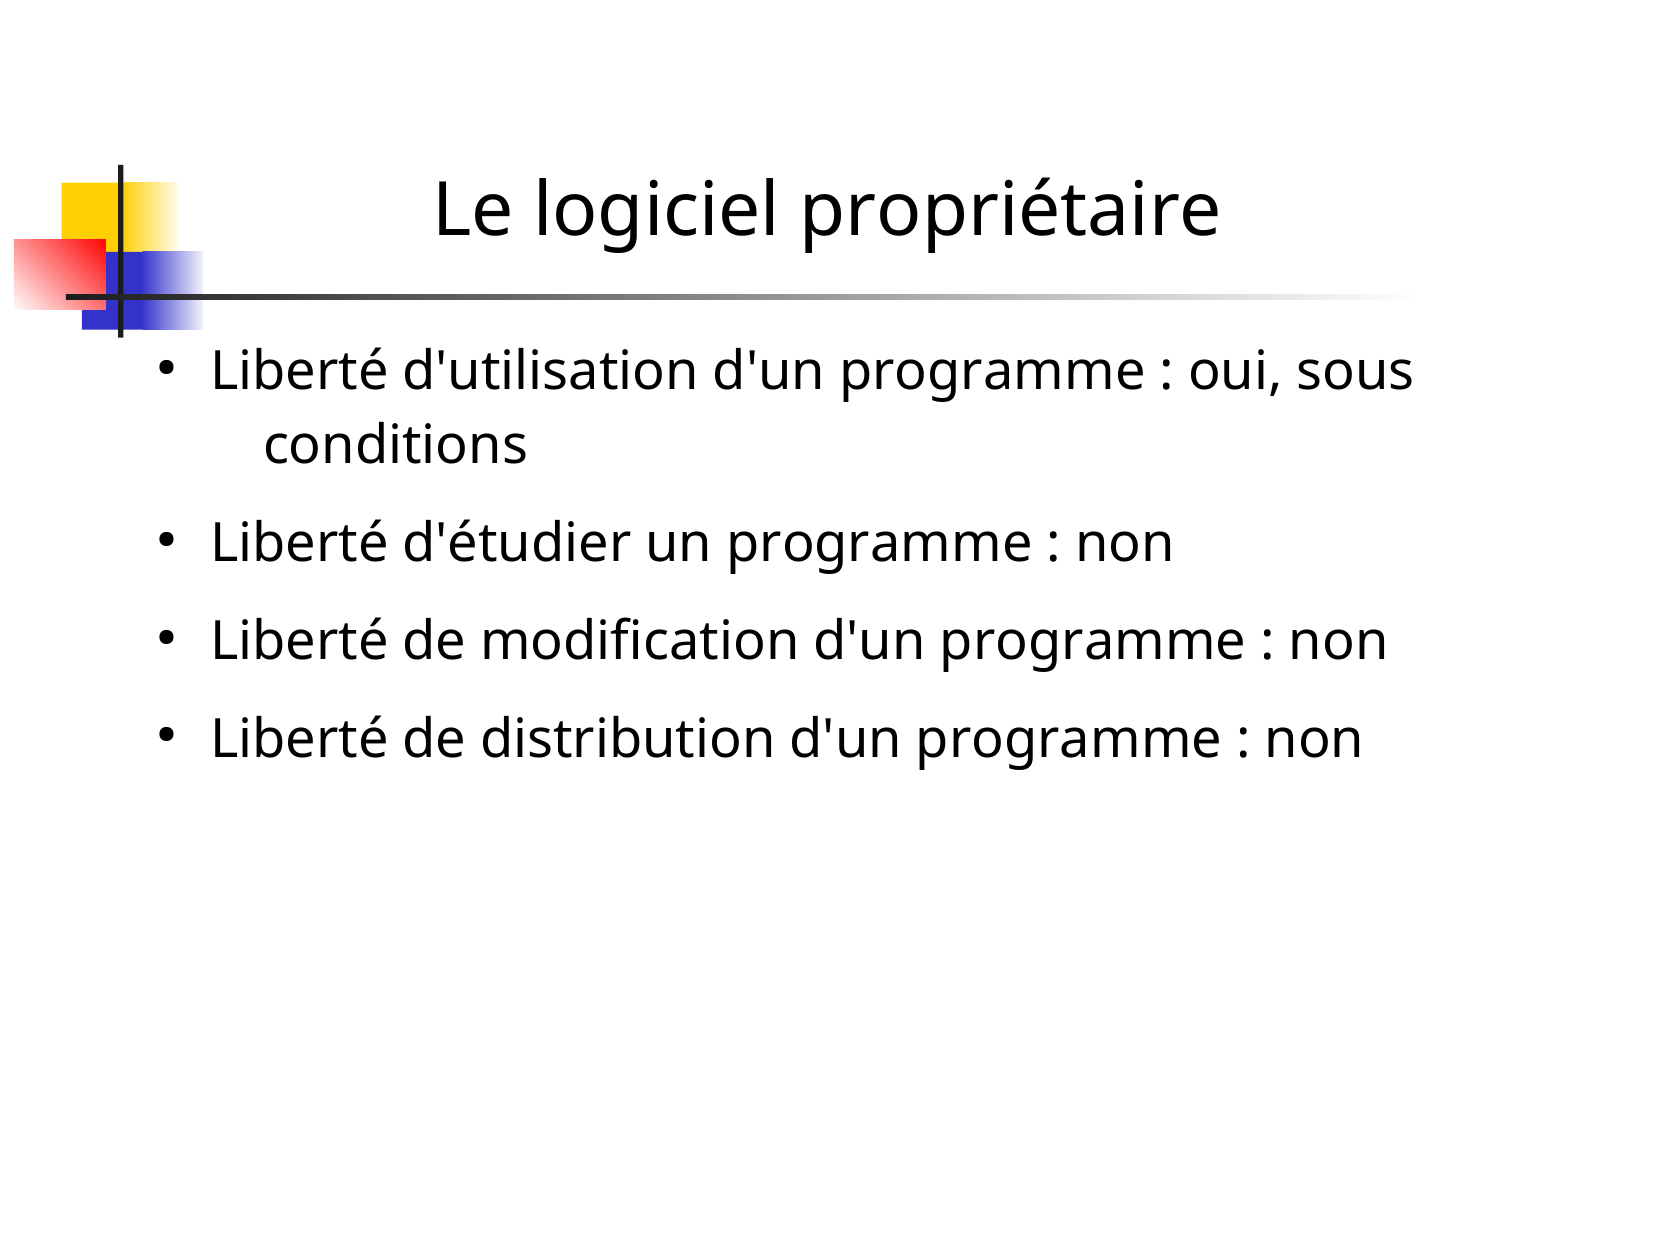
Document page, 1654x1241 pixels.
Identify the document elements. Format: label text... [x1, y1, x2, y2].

title Le logiciel propriétaire [121, 102, 1534, 311]
list Liberté d'utilisation d'un programme : oui, sous conditions Liberté d'étudier un programme : non Liberté de modification d'un programme : non Liberté de distribution d'un programme : non [121, 331, 1534, 1241]
